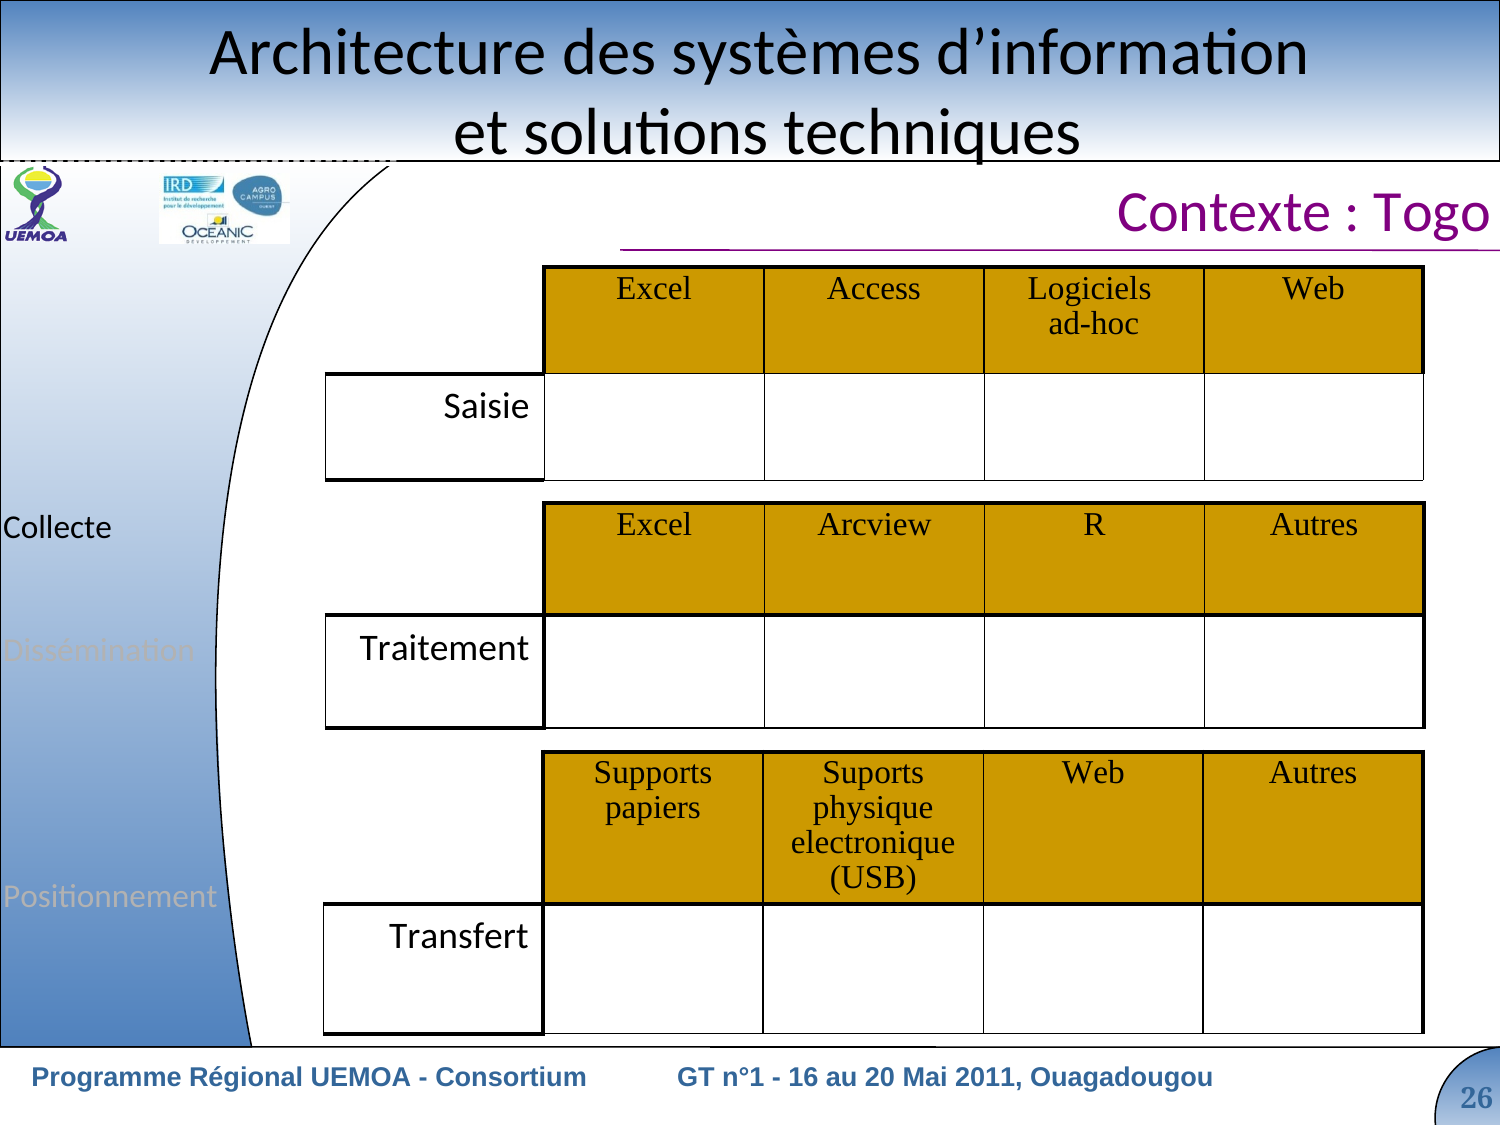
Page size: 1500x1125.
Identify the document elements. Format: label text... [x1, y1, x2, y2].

table_cell Saisie [326, 376, 544, 478]
table_header Access [765, 269, 983, 373]
table_header Web [984, 754, 1202, 902]
table_cell [765, 374, 984, 480]
table_header Arcview [765, 505, 984, 613]
table_header Excel [546, 505, 764, 613]
table_header Supports papiers [545, 754, 762, 902]
table_header R [985, 505, 1204, 613]
table_cell Traitement [326, 617, 542, 726]
table_header Web [1205, 269, 1421, 373]
table_cell [764, 906, 983, 1033]
table_cell [1205, 374, 1423, 480]
table_cell [765, 617, 984, 727]
text_box Contexte : Togo [265, 165, 1500, 251]
table_cell [984, 906, 1202, 1033]
table_cell [546, 617, 764, 727]
table_header Autres [1205, 505, 1422, 613]
table_cell [545, 374, 764, 480]
table_header [323, 752, 541, 902]
text_box Architecture des systèmes d’information et solutions techniques [53, 0, 1483, 161]
table_header [325, 267, 542, 372]
table_cell [985, 374, 1204, 480]
picture [159, 173, 265, 244]
table_cell [1205, 617, 1422, 727]
table_cell [985, 617, 1204, 727]
table_cell [1204, 906, 1421, 1033]
table_header Collecte Dissémination Positionnement [0, 497, 313, 1045]
table_header Autres [1204, 754, 1421, 902]
table_header Excel [546, 269, 763, 373]
table_header Suports physique electronique (USB) [764, 754, 983, 902]
picture [0, 166, 73, 244]
table_header [325, 503, 542, 613]
table_cell Transfert [324, 906, 541, 1032]
table_cell [545, 906, 762, 1033]
table_header Logiciels ad-hoc [985, 269, 1203, 373]
